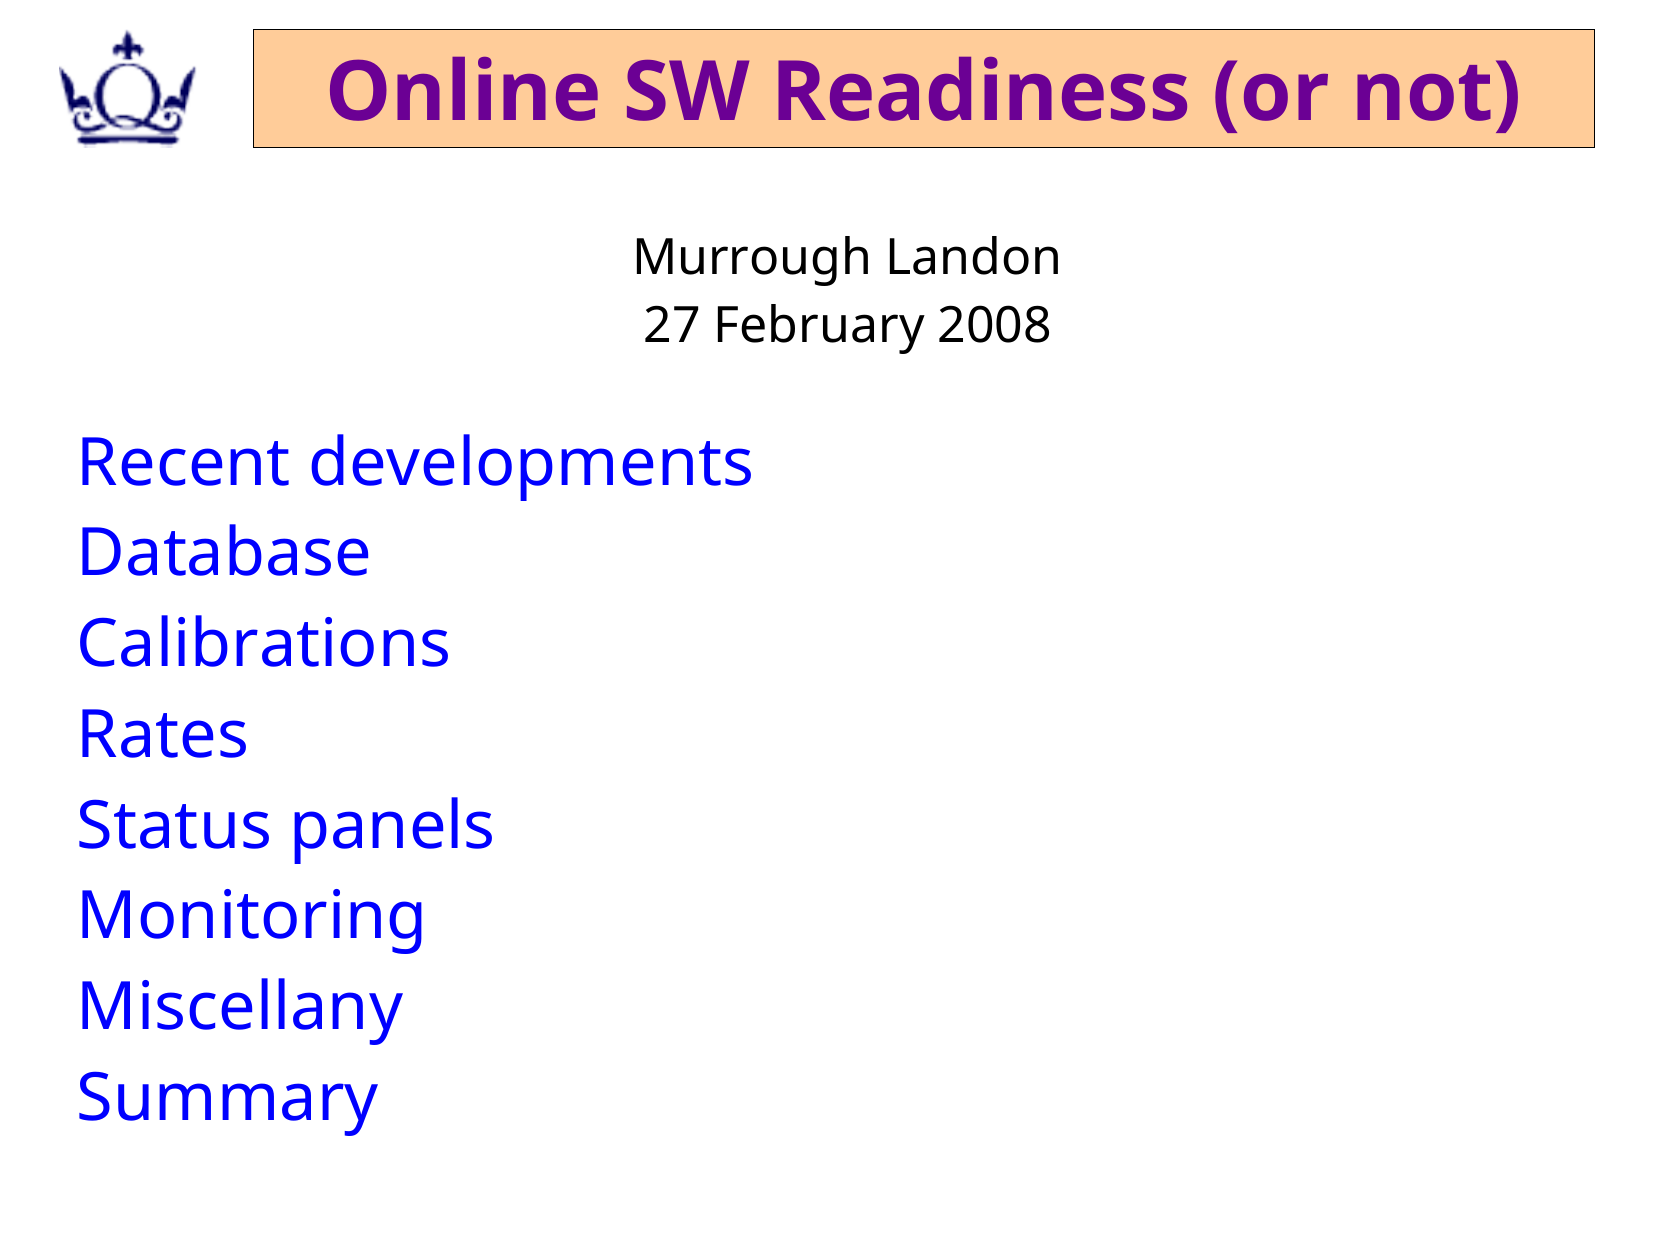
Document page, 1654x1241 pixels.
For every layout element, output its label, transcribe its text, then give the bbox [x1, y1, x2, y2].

picture [59, 29, 200, 148]
list Recent developments Database Calibrations Rates Status panels Monitoring Miscellany Summary [59, 413, 1595, 1158]
text_box Murrough Landon 27 February 2008 [476, 220, 1219, 360]
title Online SW Readiness (or not) [253, 29, 1595, 148]
